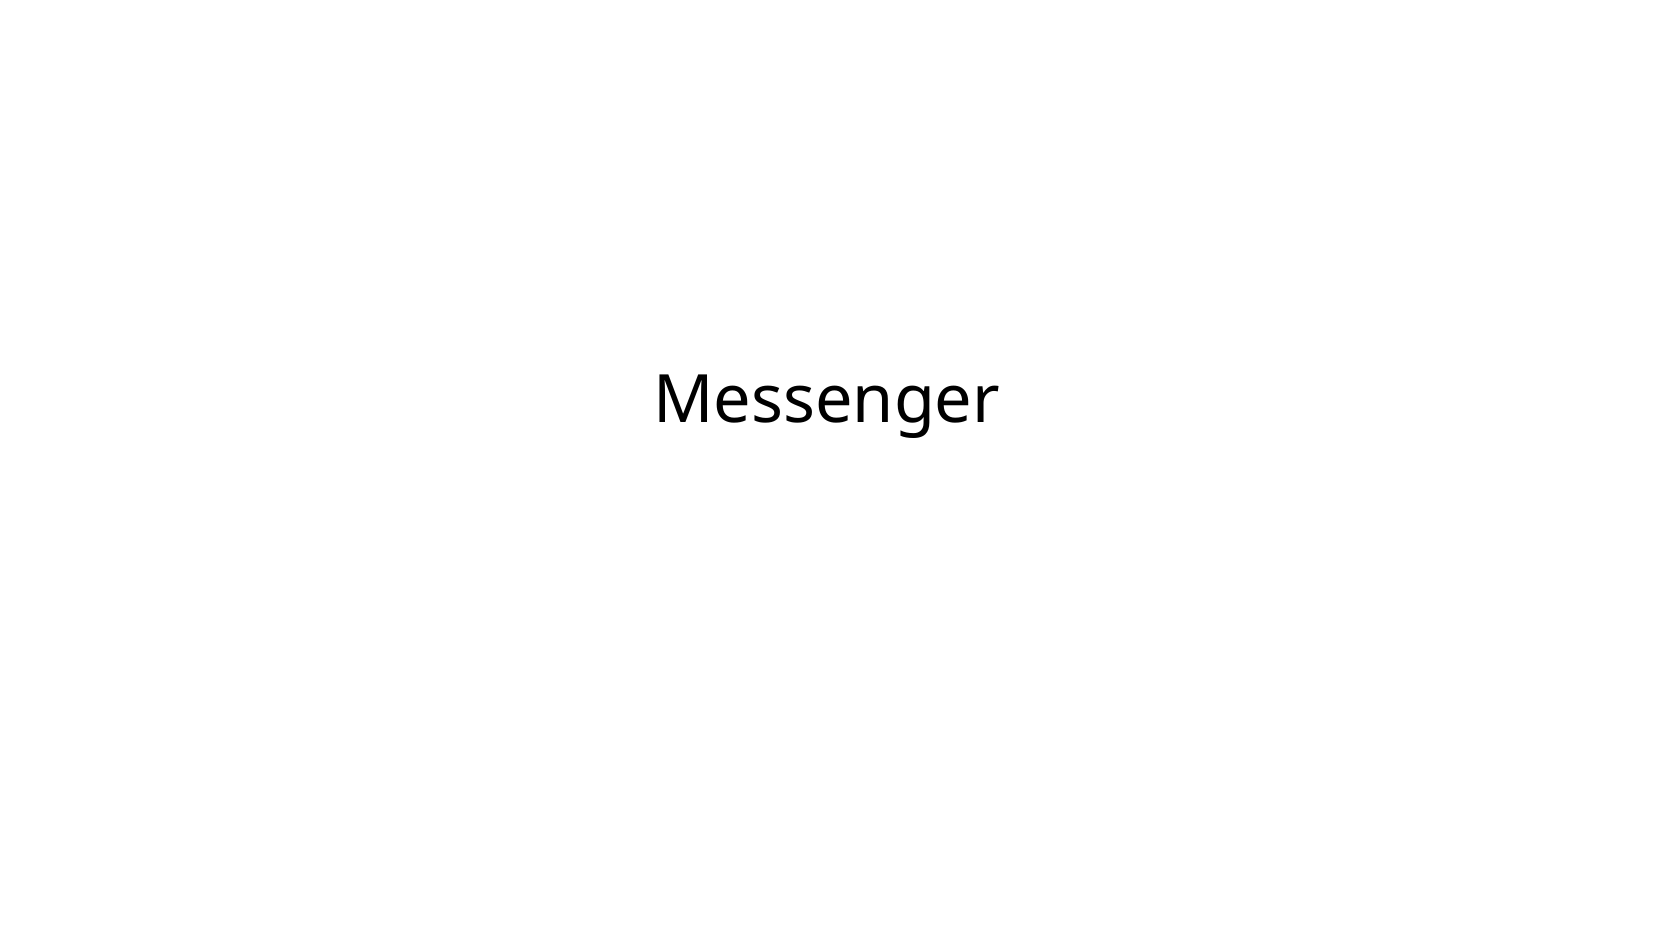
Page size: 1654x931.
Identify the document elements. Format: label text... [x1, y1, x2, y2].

subtitle Messenger [82, 37, 1571, 757]
